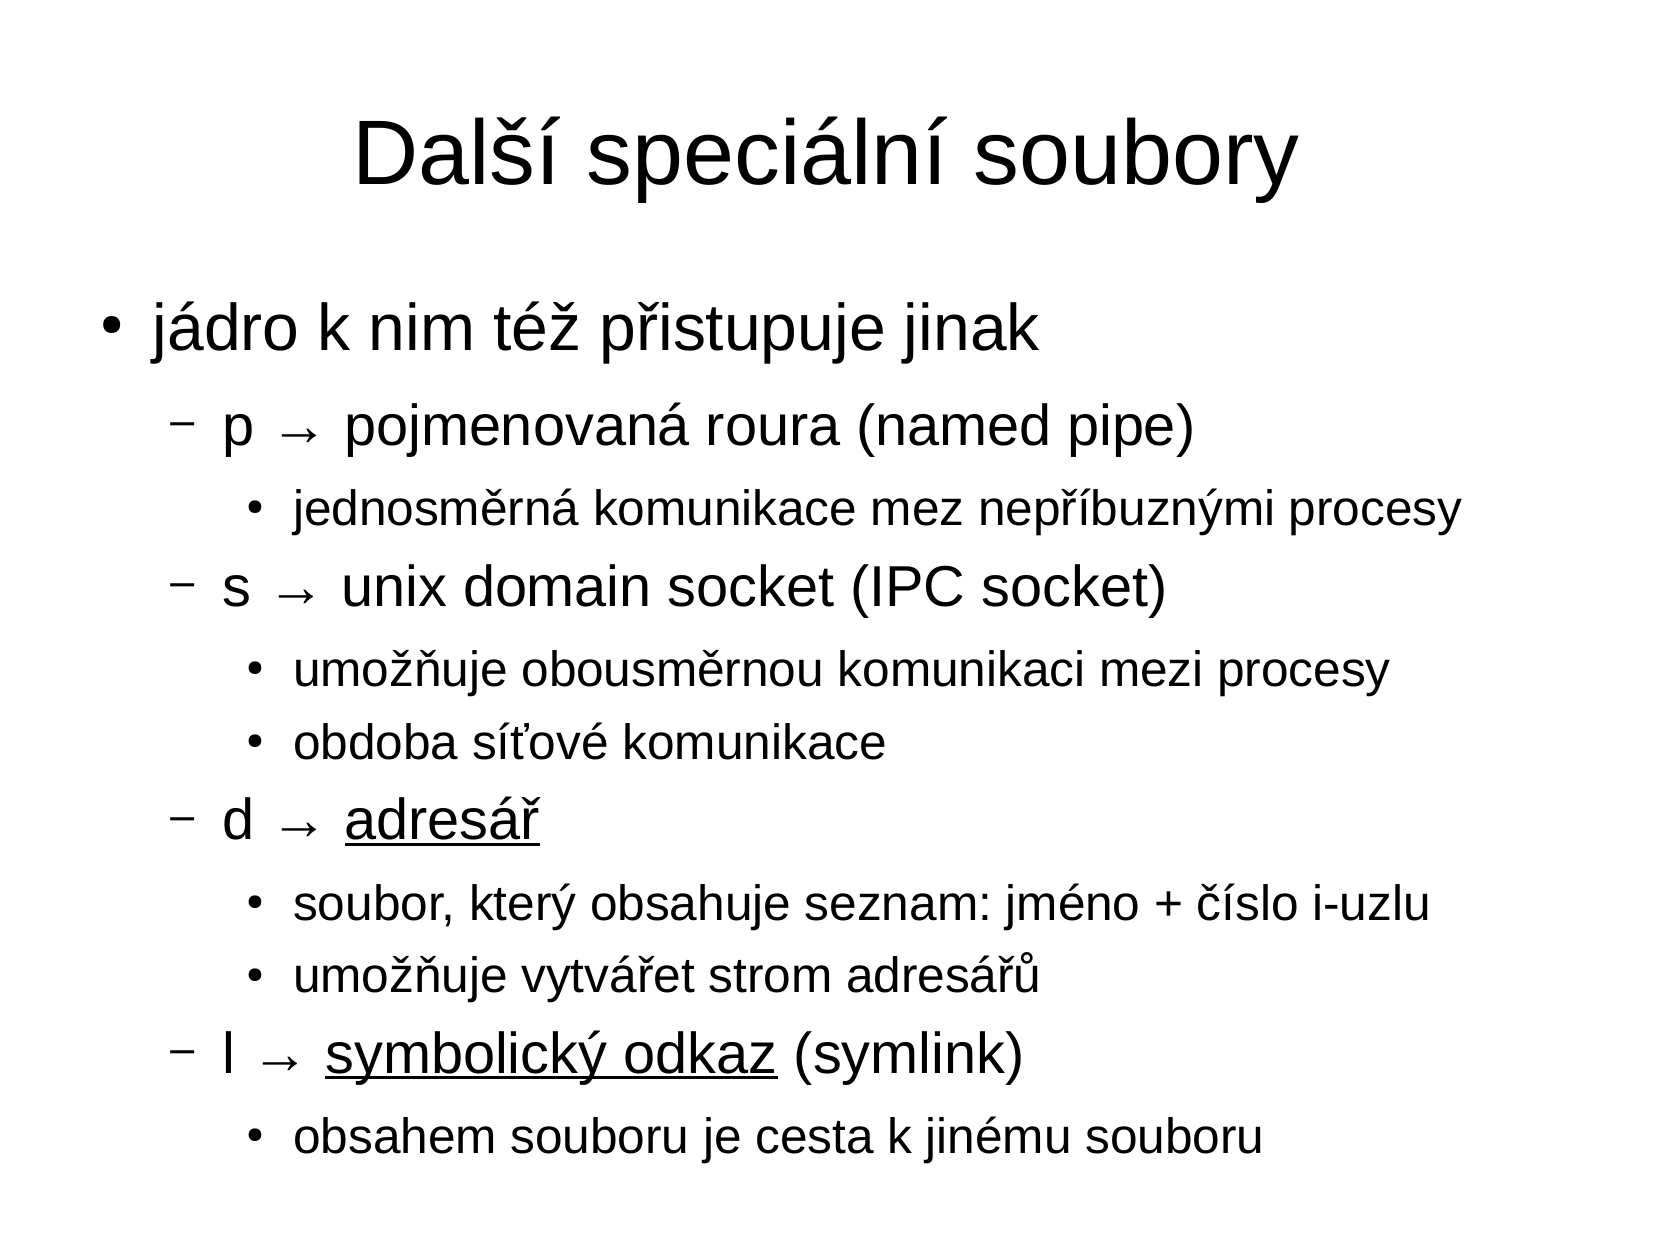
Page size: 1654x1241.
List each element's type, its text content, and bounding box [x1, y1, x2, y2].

list jádro k nim též přistupuje jinak p → pojmenovaná roura (named pipe) jednosměrná komunikace mez nepříbuznými procesy s → unix domain socket (IPC socket) umožňuje obousměrnou komunikaci mezi procesy obdoba síťové komunikace d → adresář soubor, který obsahuje seznam: jméno + číslo i-uzlu umožňuje vytvářet strom adresářů l → symbolický odkaz (symlink) obsahem souboru je cesta k jinému souboru [82, 290, 1571, 1172]
title Další speciální soubory [82, 49, 1571, 257]
